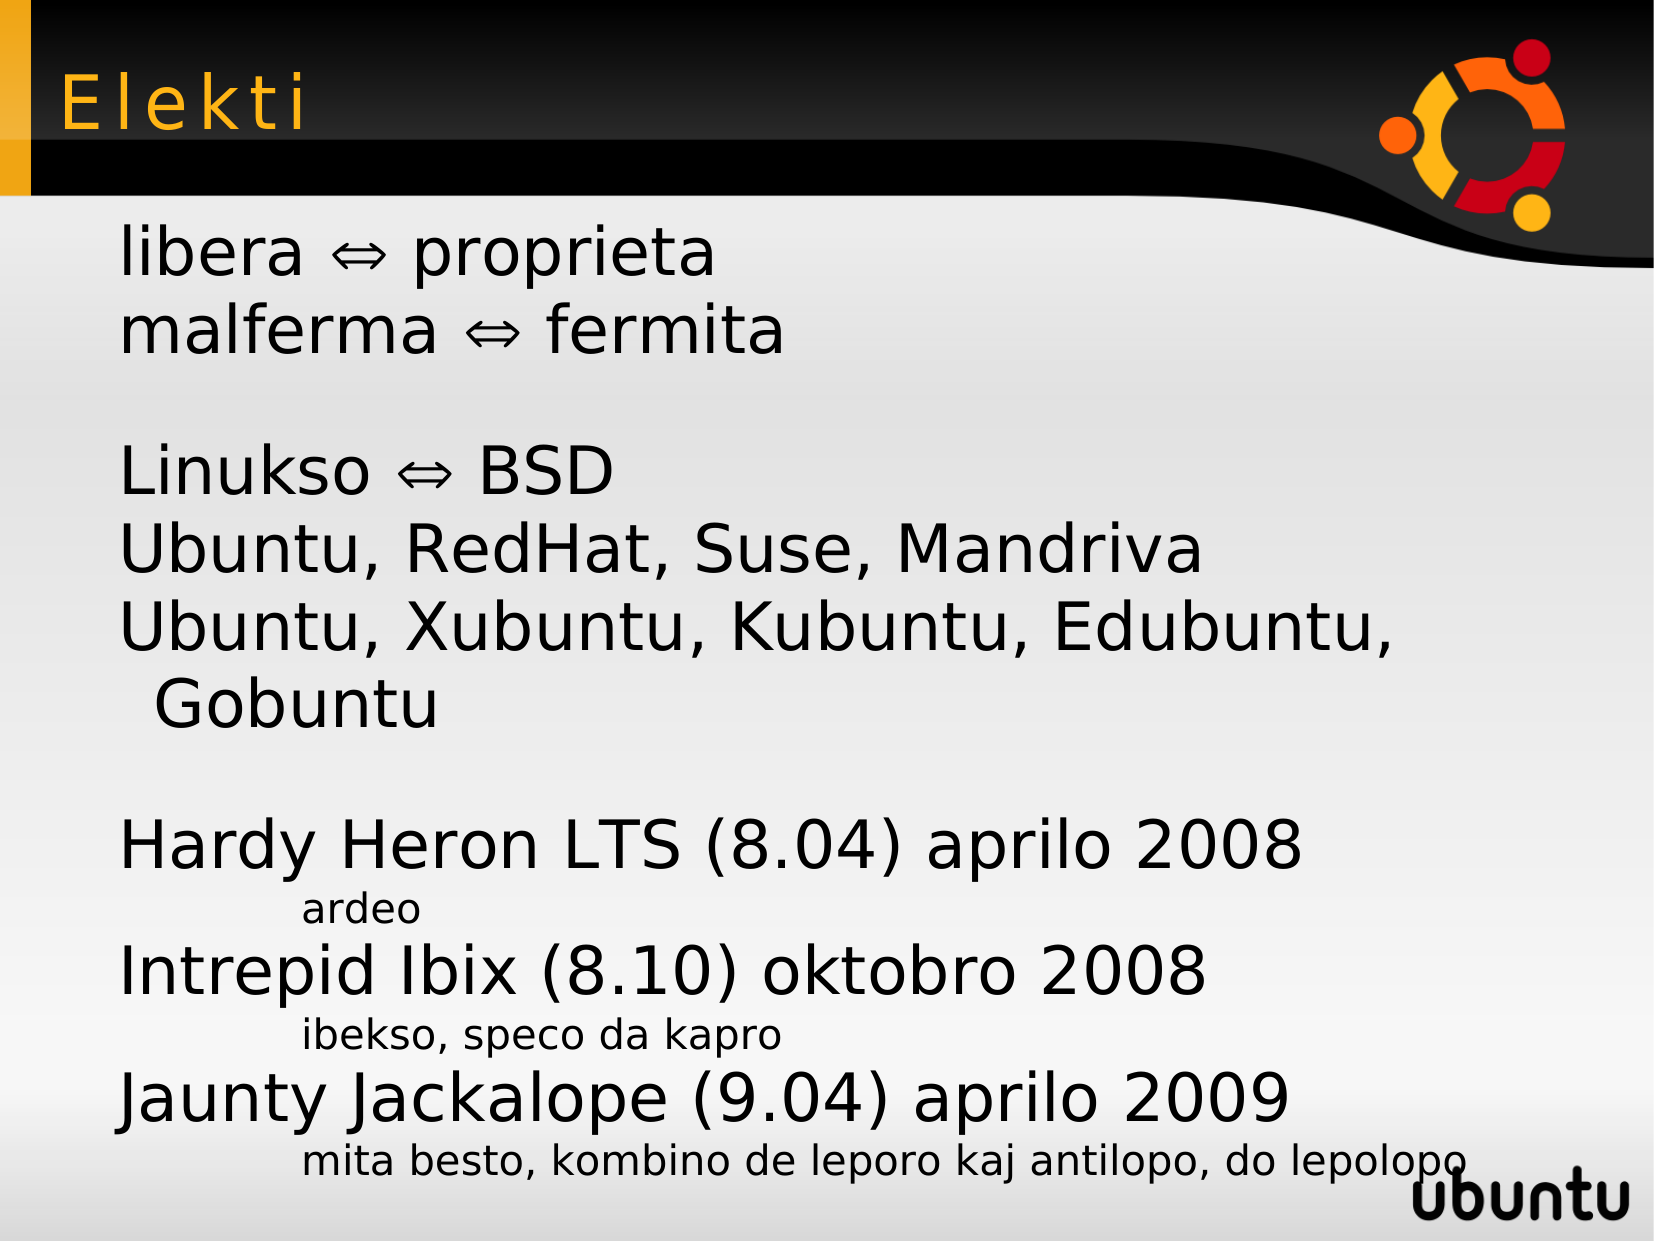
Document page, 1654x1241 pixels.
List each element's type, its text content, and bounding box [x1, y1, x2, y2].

title Elekti [59, 29, 1270, 178]
subtitle libera  proprieta malferma  fermita Linukso  BSD Ubuntu, RedHat, Suse, Mandriva Ubuntu, Xubuntu, Kubuntu, Edubuntu, Gobuntu Hardy Heron LTS (8.04) aprilo 2008 ardeo Intrepid Ibix (8.10) oktobro 2008 ibekso, speco da kapro Jaunty Jackalope (9.04) aprilo 2009 mita besto, kombino de leporo kaj antilopo, do lepolopo [82, 213, 1571, 1186]
picture [0, 0, 1654, 1241]
